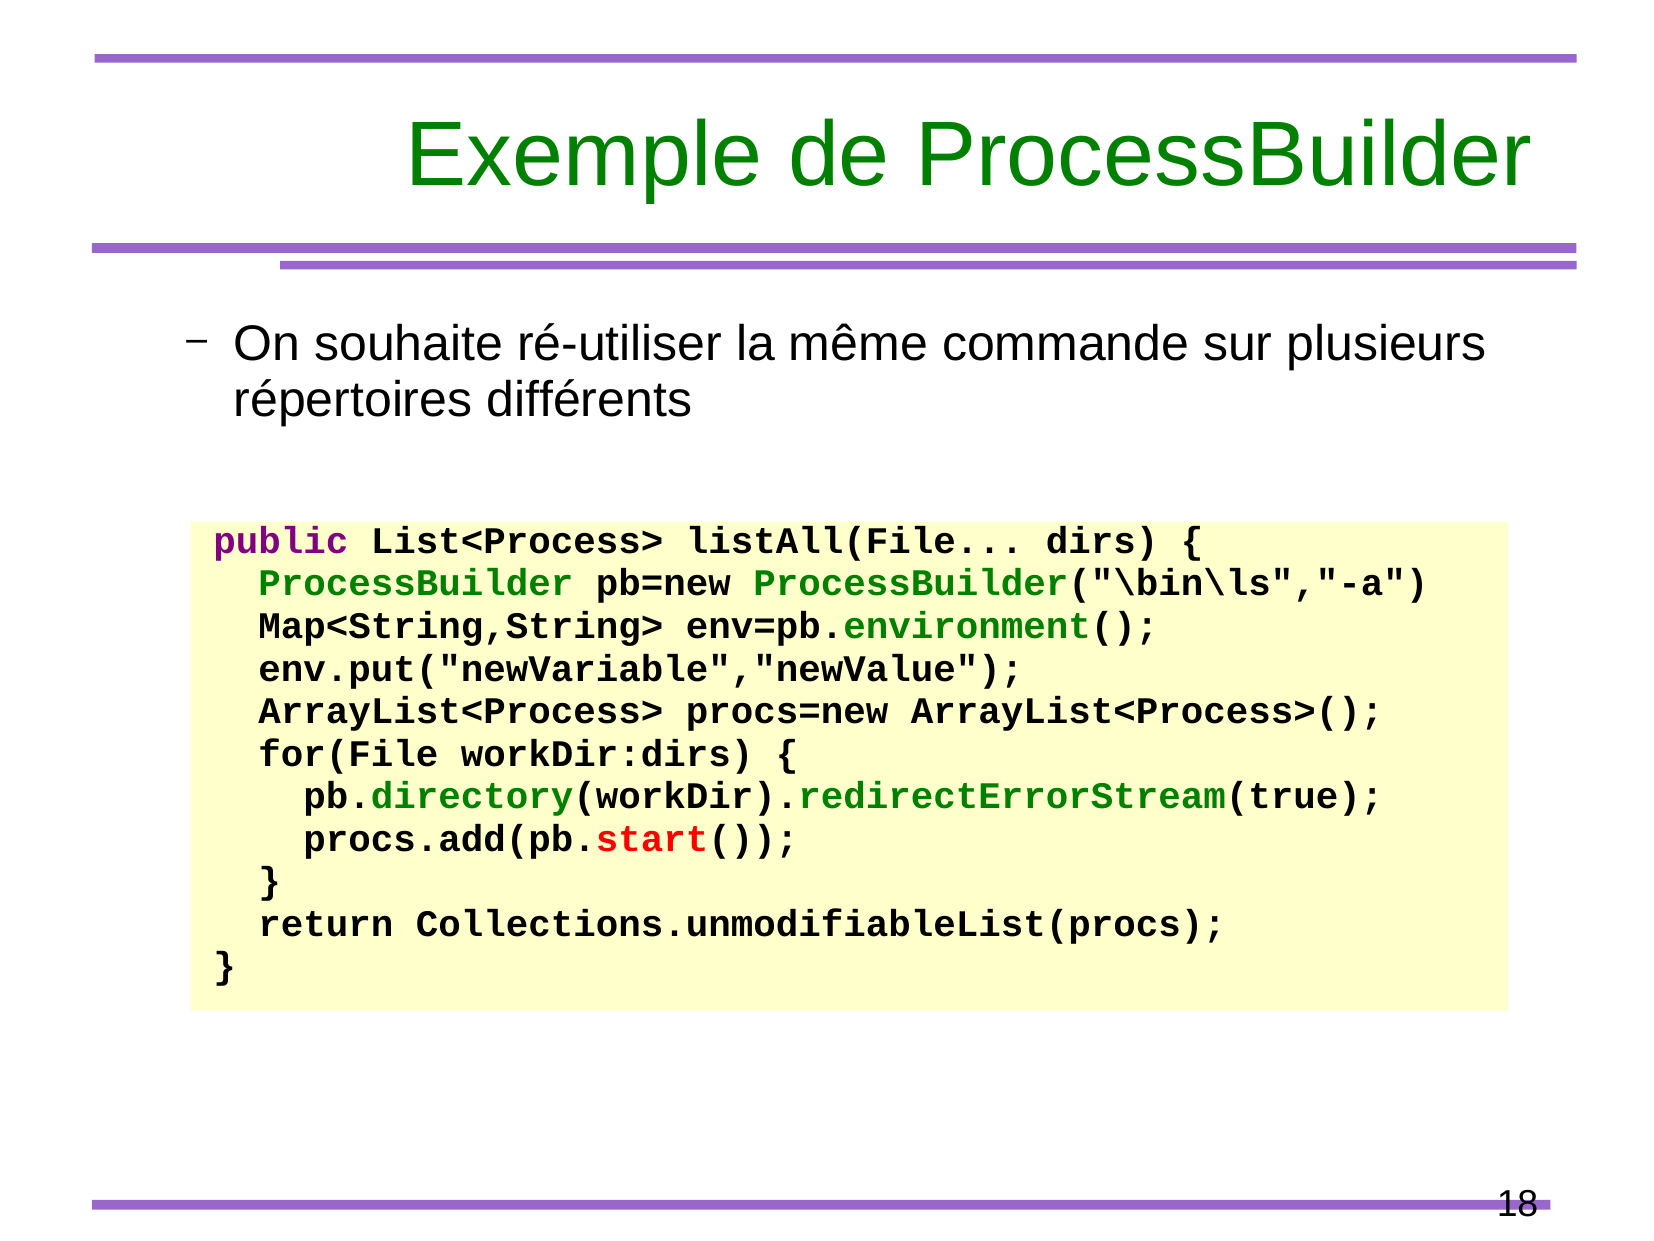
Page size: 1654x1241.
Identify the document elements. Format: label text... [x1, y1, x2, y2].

title Exemple de ProcessBuilder [121, 49, 1534, 257]
list On souhaite ré-utiliser la même commande sur plusieurs répertoires différents [92, 315, 1563, 452]
text_box public List<Process> listAll(File... dirs) { ProcessBuilder pb=new ProcessBuilder("\bin\ls","-a") Map<String,String> env=pb.environment(); env.put("newVariable","newValue"); ArrayList<Process> procs=new ArrayList<Process>(); for(File workDir:dirs) { pb.directory(workDir).redirectErrorStream(true); procs.add(pb.start()); } return Collections.unmodifiableList(procs); } [190, 522, 1508, 1011]
